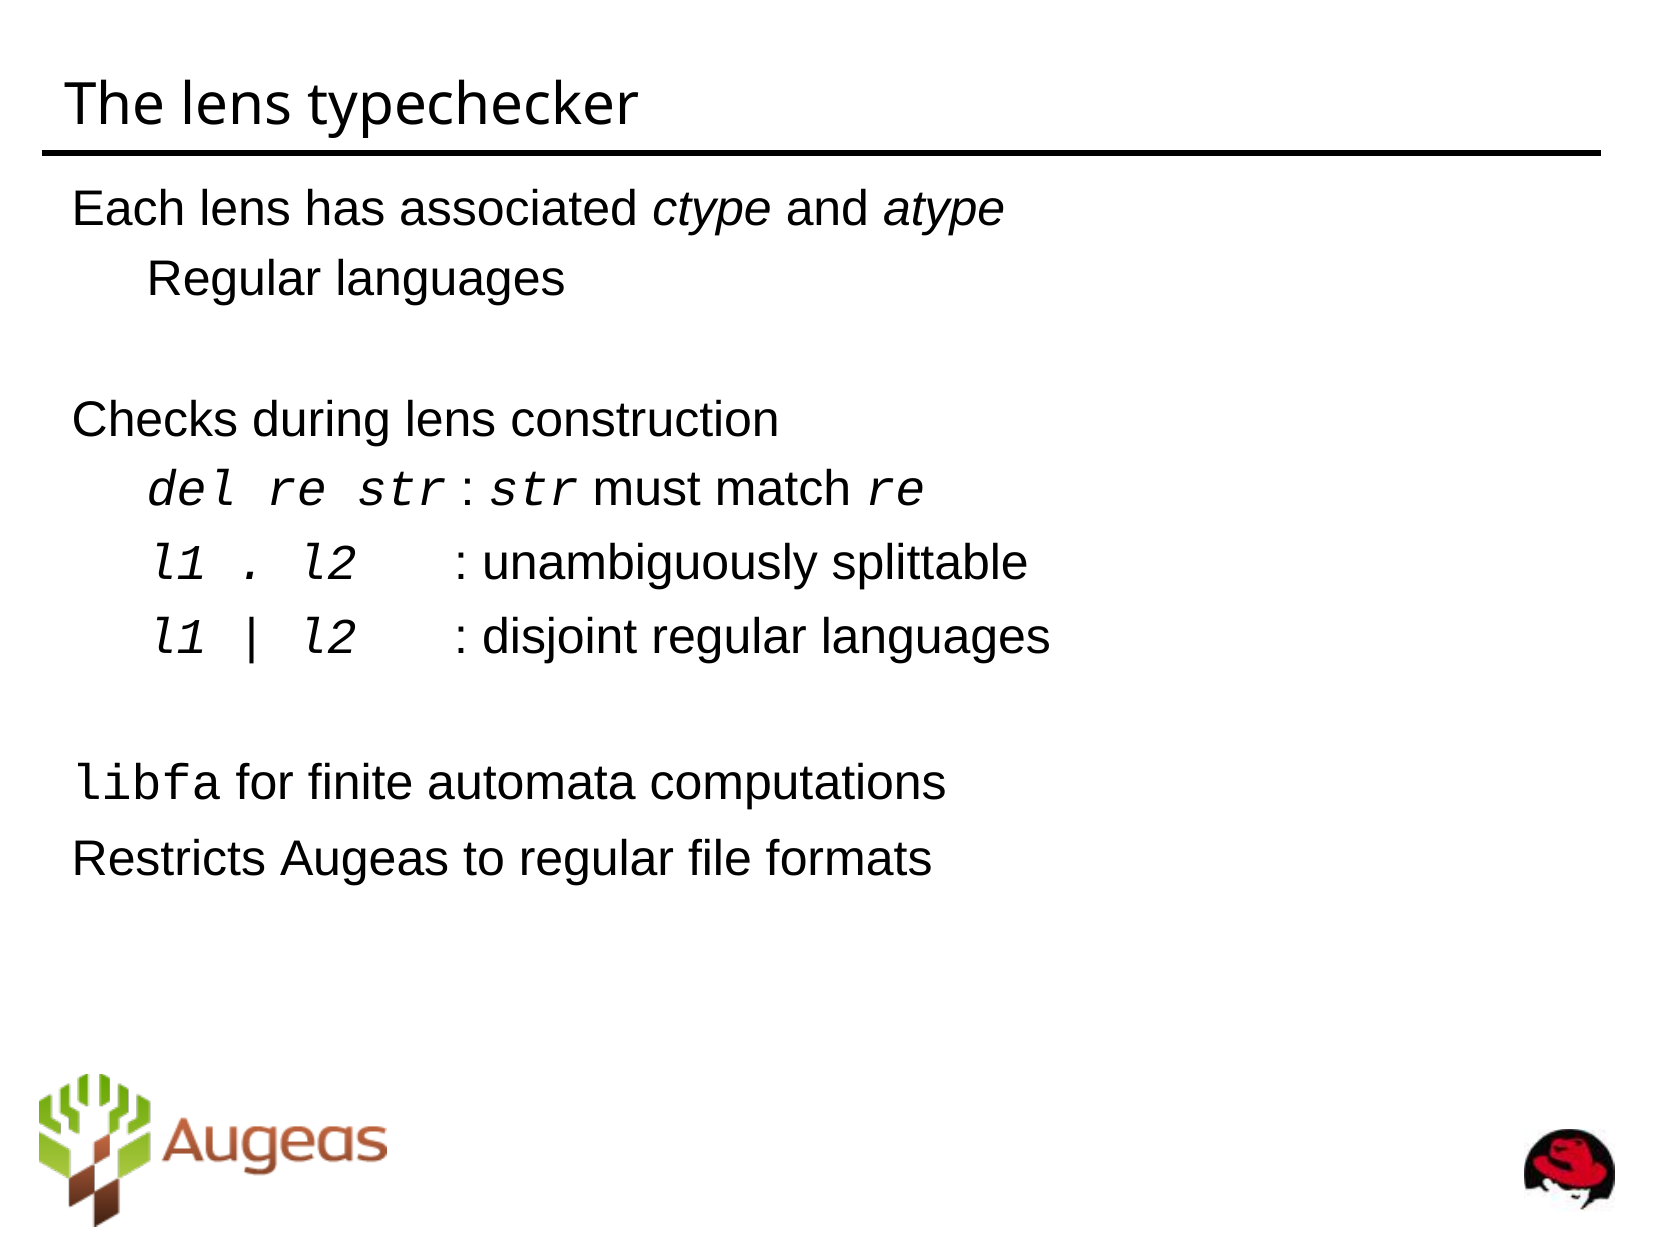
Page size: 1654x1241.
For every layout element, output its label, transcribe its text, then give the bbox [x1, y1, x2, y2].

title The lens typechecker [64, 42, 1496, 161]
picture [39, 1074, 387, 1227]
list Each lens has associated ctype and atype Regular languages Checks during lens construction del re str : str must match re l1 . l2 : unambiguously splittable l1 | l2 : disjoint regular languages libfa for finite automata computations Restricts Augeas to regular file formats [71, 180, 1495, 1089]
picture [1524, 1129, 1615, 1220]
